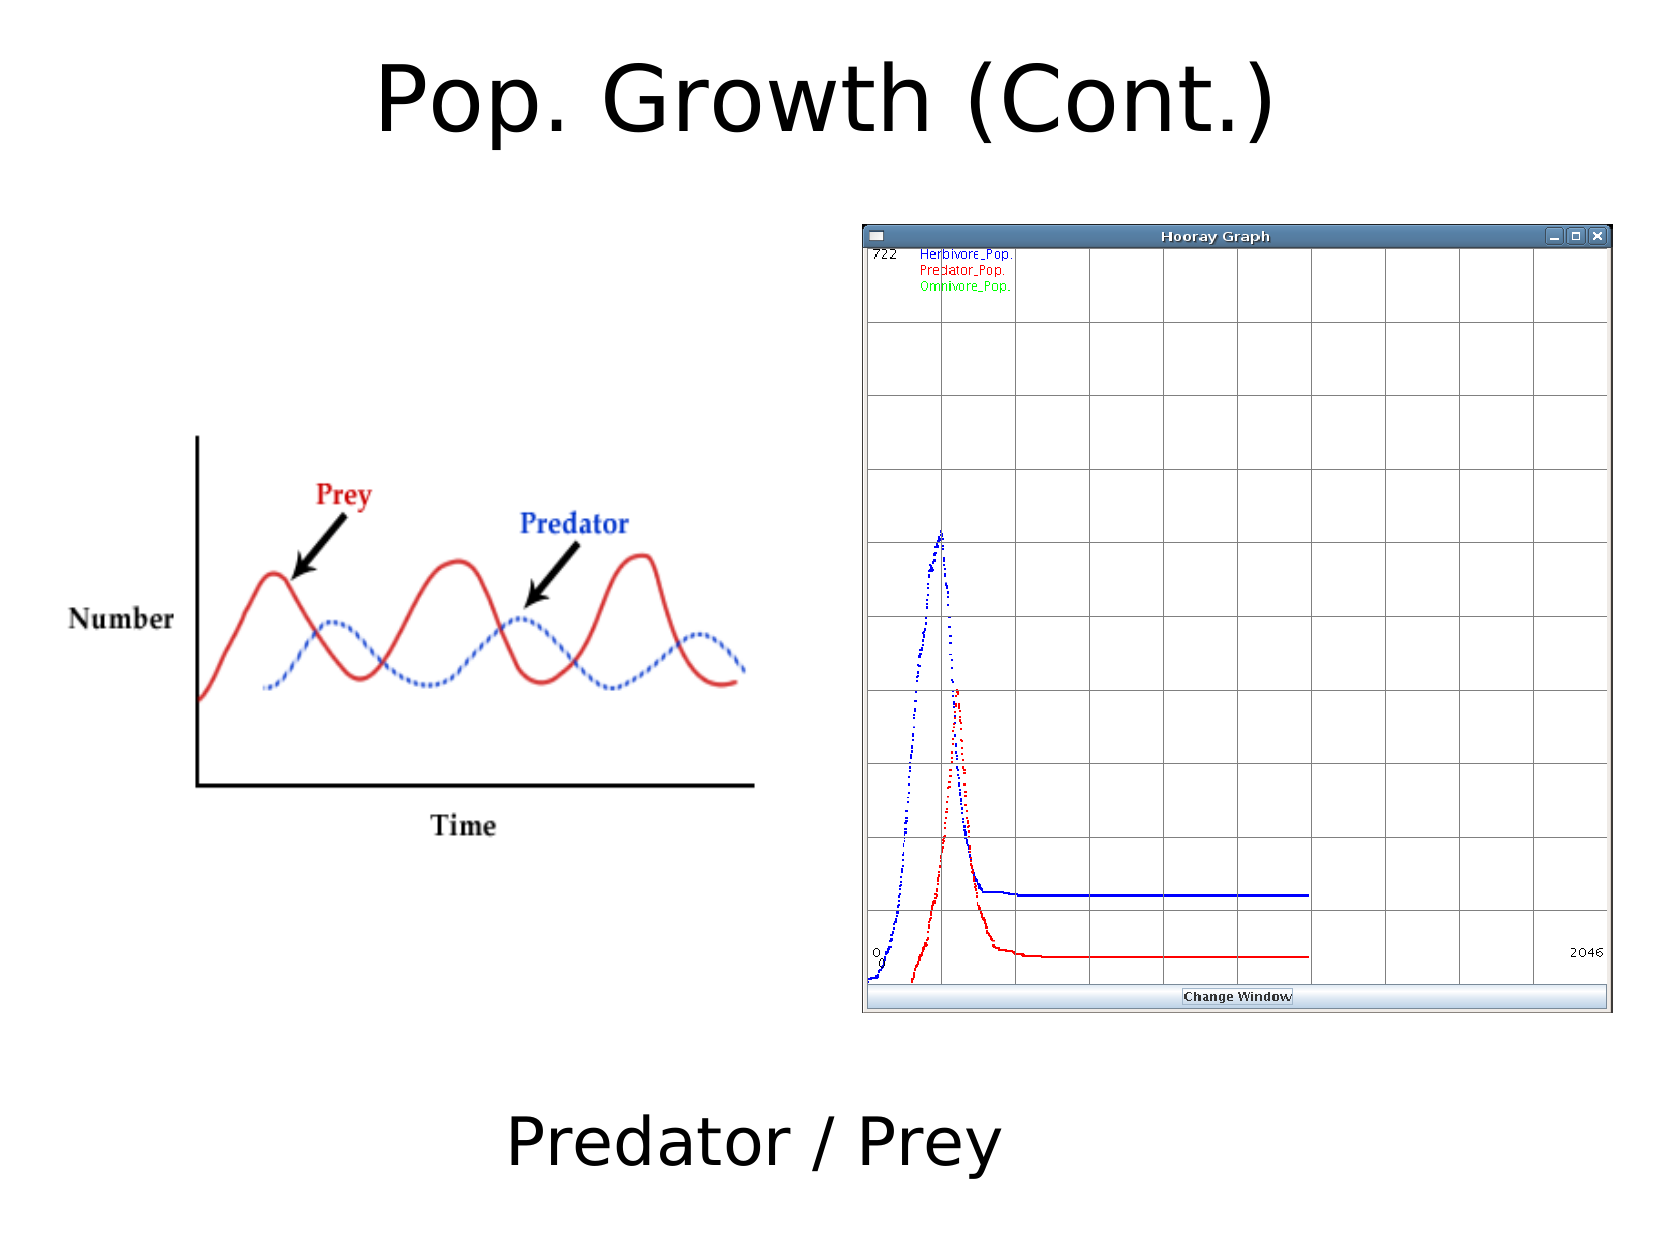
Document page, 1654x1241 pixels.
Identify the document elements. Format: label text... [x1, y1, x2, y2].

list Predator / Prey [487, 1103, 1214, 1201]
picture [21, 337, 826, 901]
picture [862, 224, 1613, 1013]
title Pop. Growth (Cont.) [82, 46, 1571, 154]
